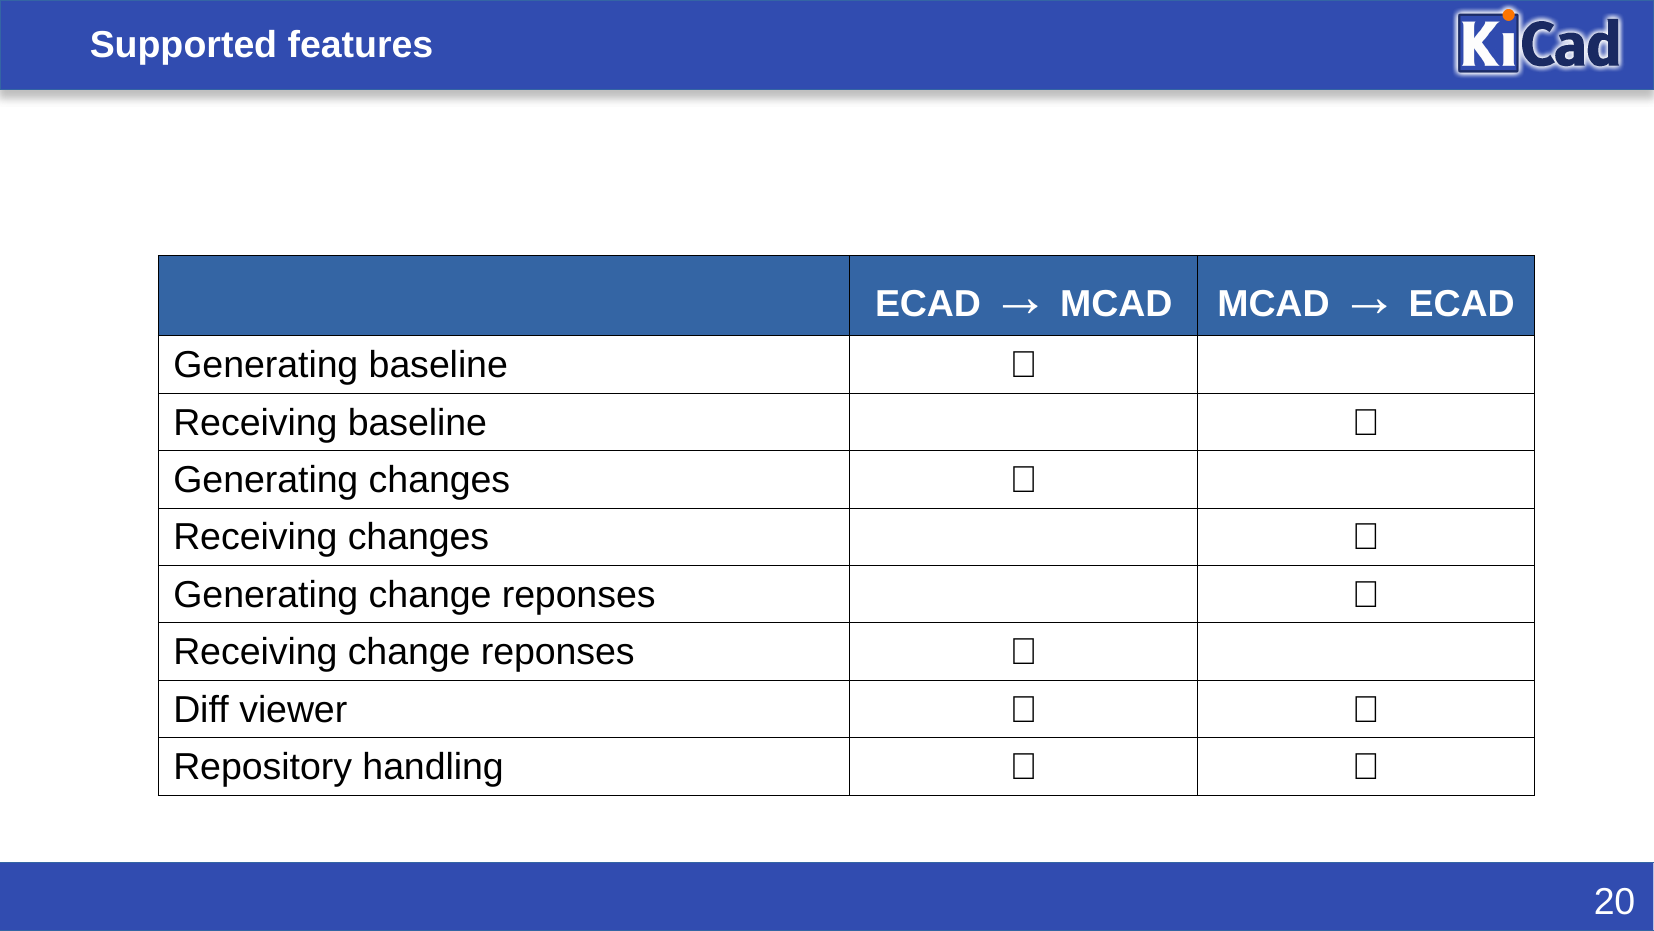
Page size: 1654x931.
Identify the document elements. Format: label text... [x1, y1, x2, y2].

table_cell 🚧 [850, 738, 1197, 795]
table_cell [850, 394, 1197, 450]
table_header ECAD → MCAD [850, 256, 1197, 335]
table_cell Repository handling [159, 738, 849, 795]
table_cell [850, 509, 1197, 565]
table_cell Generating changes [159, 451, 849, 508]
table_cell Receiving change reponses [159, 623, 849, 680]
table_cell 🚧 [850, 681, 1197, 737]
table_cell Receiving baseline [159, 394, 849, 450]
table_cell Diff viewer [159, 681, 849, 737]
table_header [159, 256, 849, 335]
table_cell ❌ [850, 623, 1197, 680]
text_box [1162, 90, 1651, 226]
table_cell ✅ [1198, 509, 1534, 565]
table_header MCAD → ECAD [1198, 256, 1534, 335]
table_cell [1198, 451, 1534, 508]
text_box <number> [1387, 873, 1651, 931]
table_cell [850, 566, 1197, 622]
table_cell Generating change reponses [159, 566, 849, 622]
table_cell Receiving changes [159, 509, 849, 565]
table_cell ✅ [1198, 394, 1534, 450]
table_cell ✅ [1198, 566, 1534, 622]
table_cell 🚧 [1198, 738, 1534, 795]
table_cell [1198, 336, 1534, 393]
table_cell ❌ [850, 451, 1197, 508]
table_cell Generating baseline [159, 336, 849, 393]
table_cell [1198, 623, 1534, 680]
table_cell ❌ [850, 336, 1197, 393]
picture [1412, 0, 1654, 92]
text_box Supported features [0, 0, 1412, 90]
text_box [0, 862, 1654, 931]
table_cell 🚧 [1198, 681, 1534, 737]
